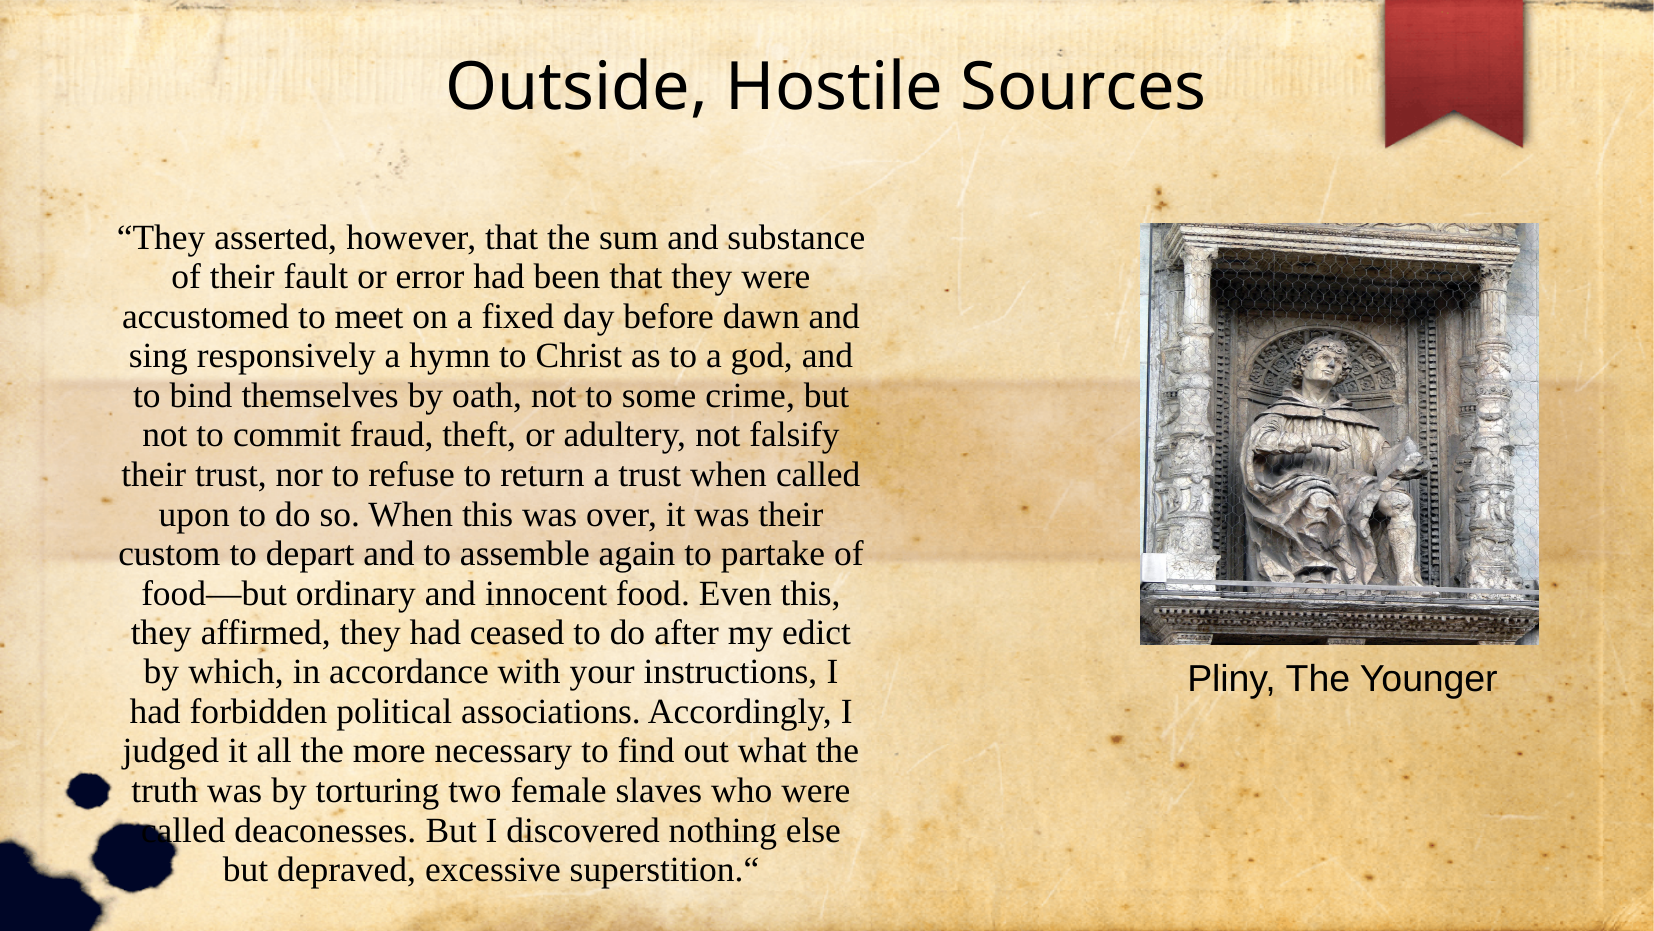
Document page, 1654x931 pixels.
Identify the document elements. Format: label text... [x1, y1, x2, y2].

text_box Pliny, The Younger [1140, 650, 1546, 756]
picture [0, 0, 1654, 931]
list “They asserted, however, that the sum and substance of their fault or error had been that they were accustomed to meet on a fixed day before dawn and sing responsively a hymn to Christ as to a god, and to bind themselves by oath, not to some crime, but not to commit fraud, theft, or adultery, not falsify their trust, nor to refuse to return a trust when called upon to do so. When this was over, it was their custom to depart and to assemble again to partake of food—but ordinary and innocent food. Even this, they affirmed, they had ceased to do after my edict by which, in accordance with your instructions, I had forbidden political associations. Accordingly, I judged it all the more necessary to find out what the truth was by torturing two female slaves who were called deaconesses. But I discovered nothing else but depraved, excessive superstition.“ [64, 217, 868, 901]
title Outside, Hostile Sources [82, 5, 1571, 162]
